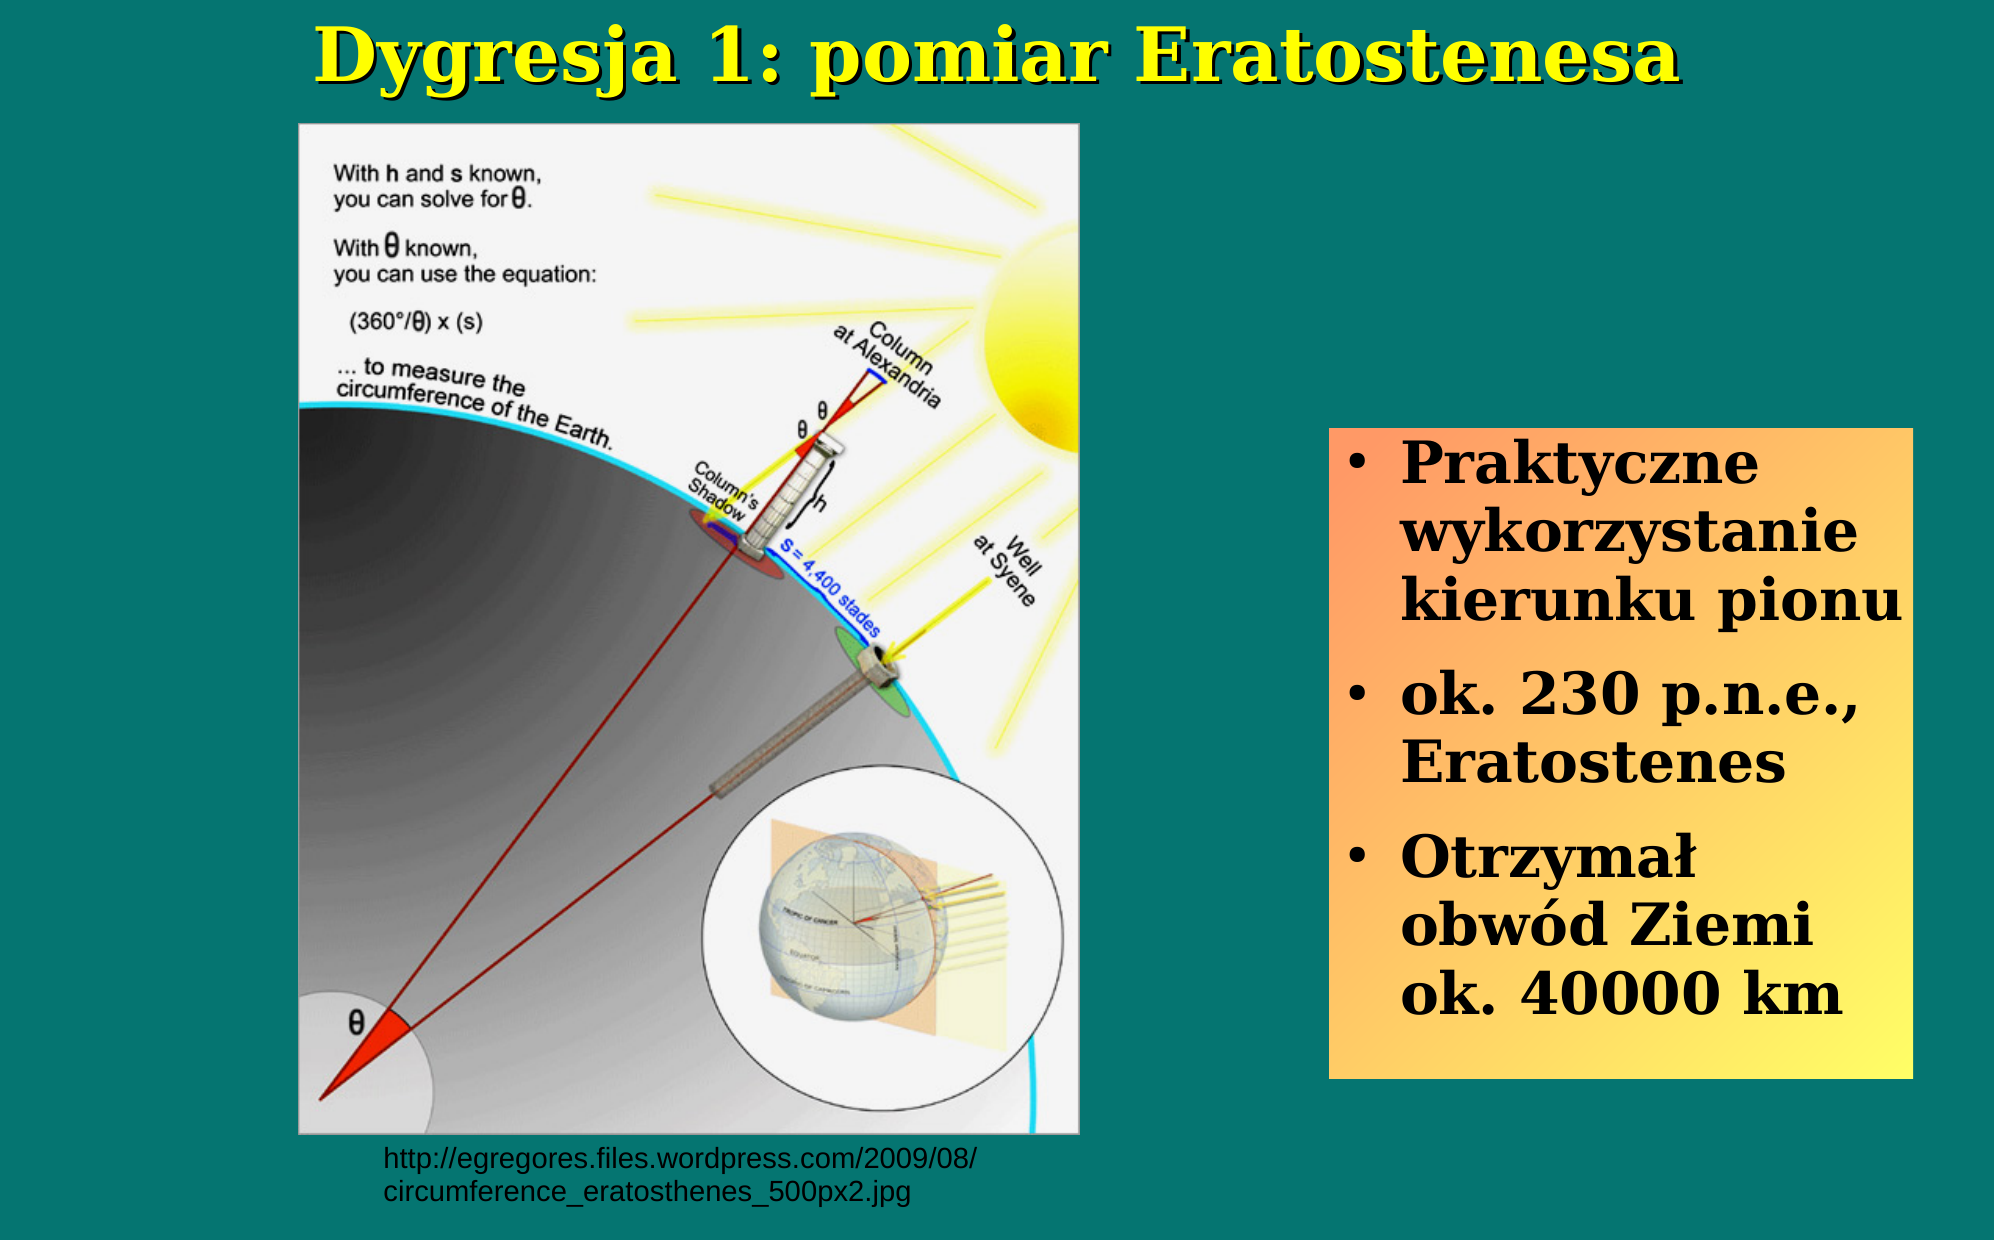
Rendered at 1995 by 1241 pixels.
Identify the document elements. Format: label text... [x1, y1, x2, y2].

picture [298, 123, 1080, 1135]
list Praktyczne wykorzystanie kierunku pionu ok. 230 p.n.e., Eratostenes Otrzymał obwód Ziemi ok. 40000 km [1329, 428, 1914, 1079]
title Dygresja 1: pomiar Eratostenesa [253, 10, 1742, 99]
text_box http://egregores.files.wordpress.com/2009/08/ circumference_eratosthenes_500px2.jpg [368, 1134, 994, 1216]
